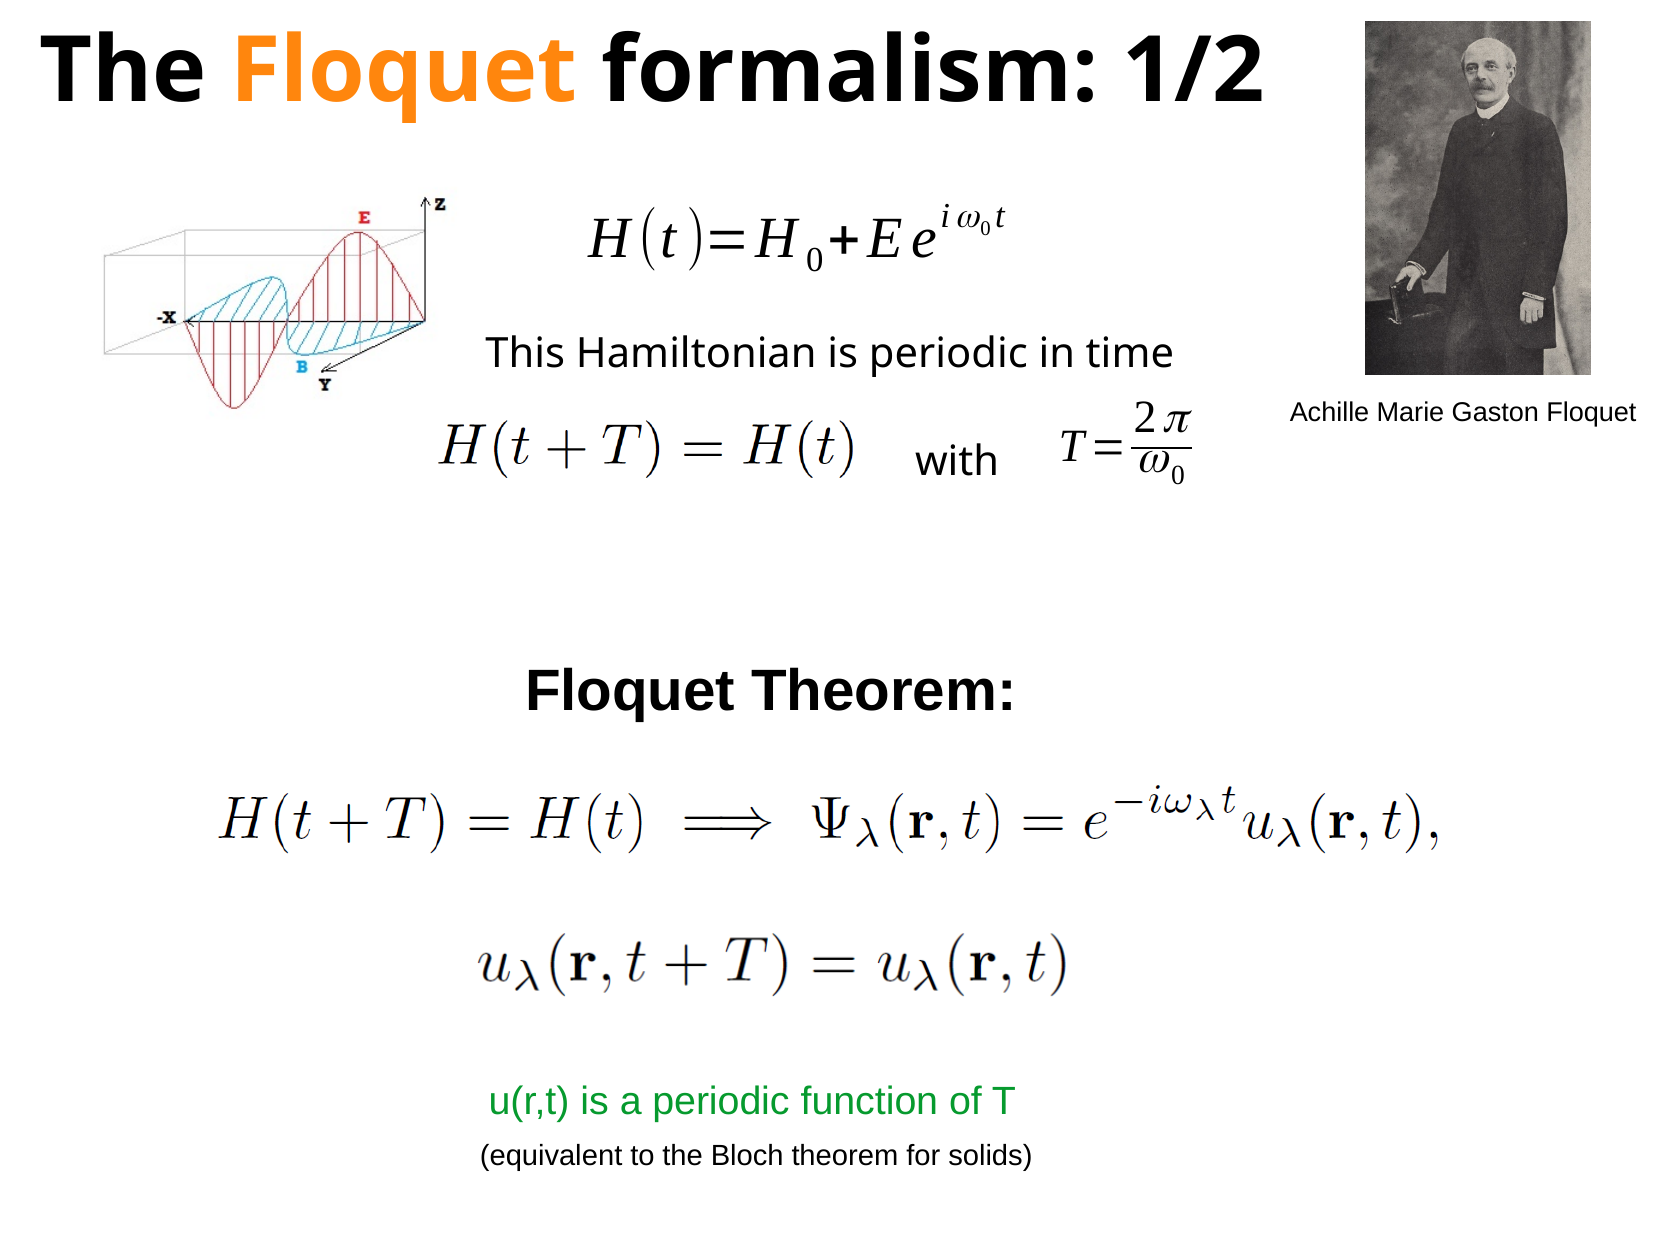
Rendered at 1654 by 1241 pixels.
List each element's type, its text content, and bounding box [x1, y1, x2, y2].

picture [465, 919, 1081, 1006]
title The Floquet formalism: 1/2 [0, 45, 1365, 136]
text_box Floquet Theorem: [510, 644, 1111, 732]
picture [207, 779, 1456, 864]
text_box u(r,t) is a periodic function of T (equivalent to the Bloch theorem for solids) [285, 1050, 1216, 1186]
chart [570, 195, 1021, 278]
chart [1047, 391, 1205, 491]
text_box Achille Marie Gaston Floquet [1275, 390, 1654, 436]
picture [1365, 21, 1591, 376]
text_box This Hamiltonian is periodic in time [470, 315, 1201, 372]
text_box with [900, 423, 1038, 481]
picture [15, 149, 871, 499]
